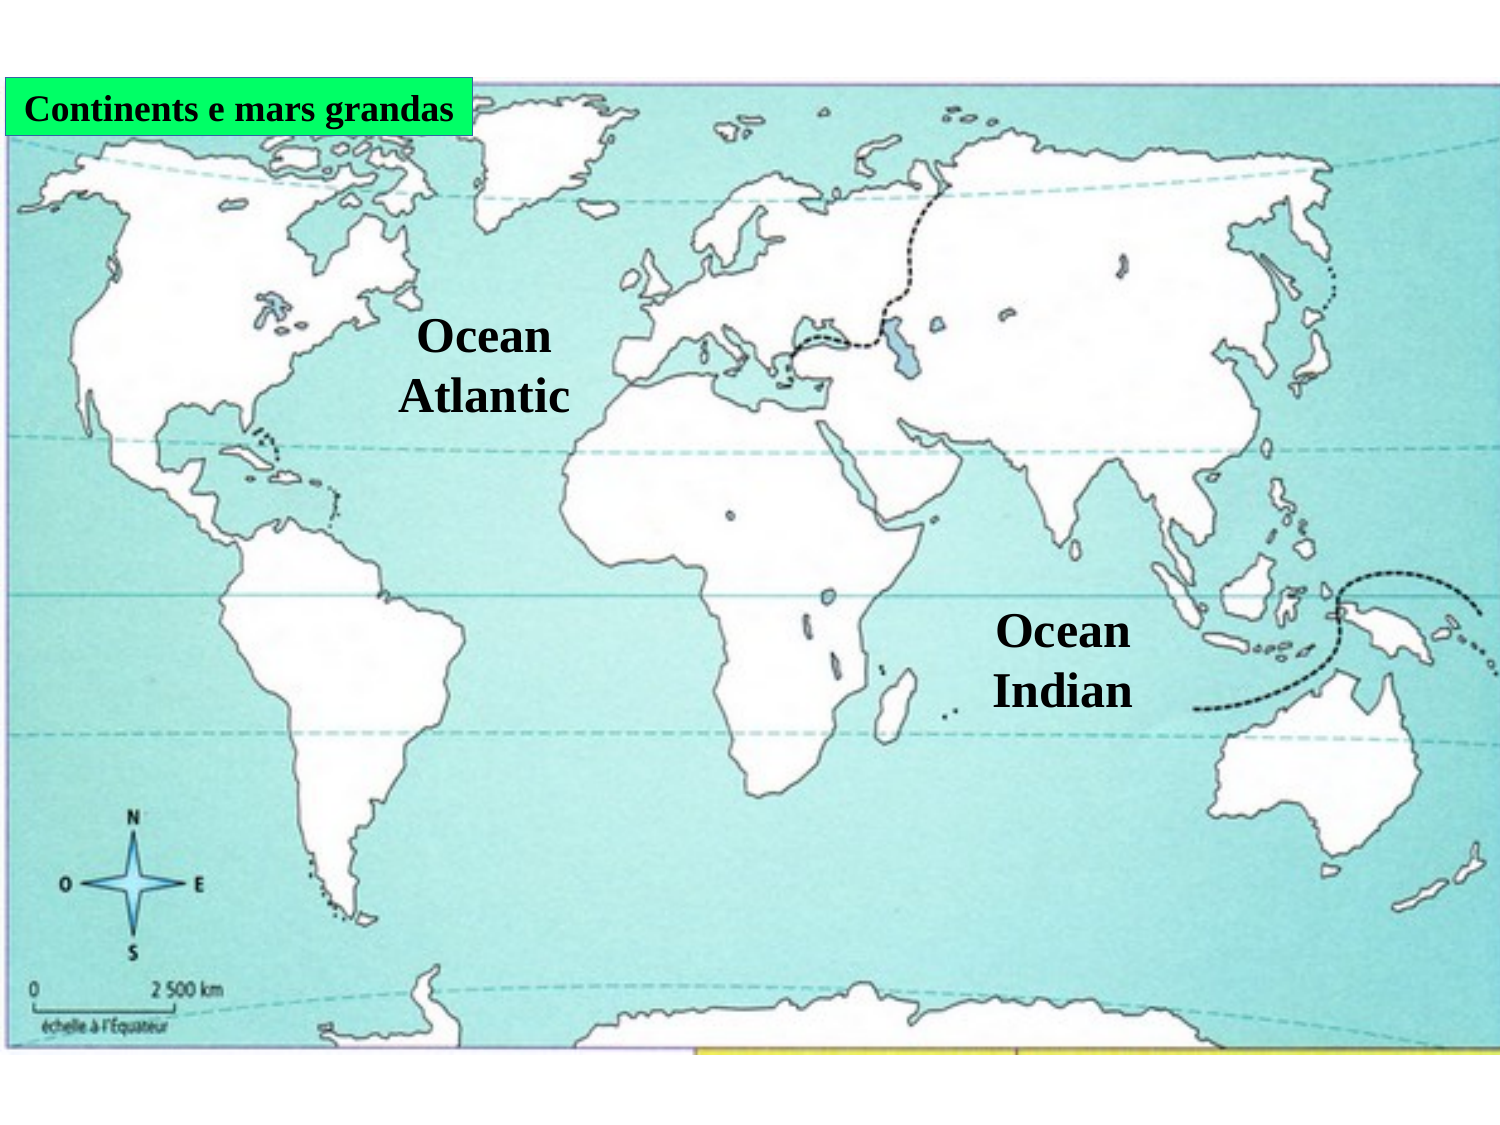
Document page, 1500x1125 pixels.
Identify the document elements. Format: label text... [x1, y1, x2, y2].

text_box Continents e mars grandas [5, 77, 473, 136]
text_box Ocean Indian [933, 590, 1193, 726]
text_box Ocean Atlantic [354, 295, 615, 431]
picture [0, 77, 1500, 1055]
